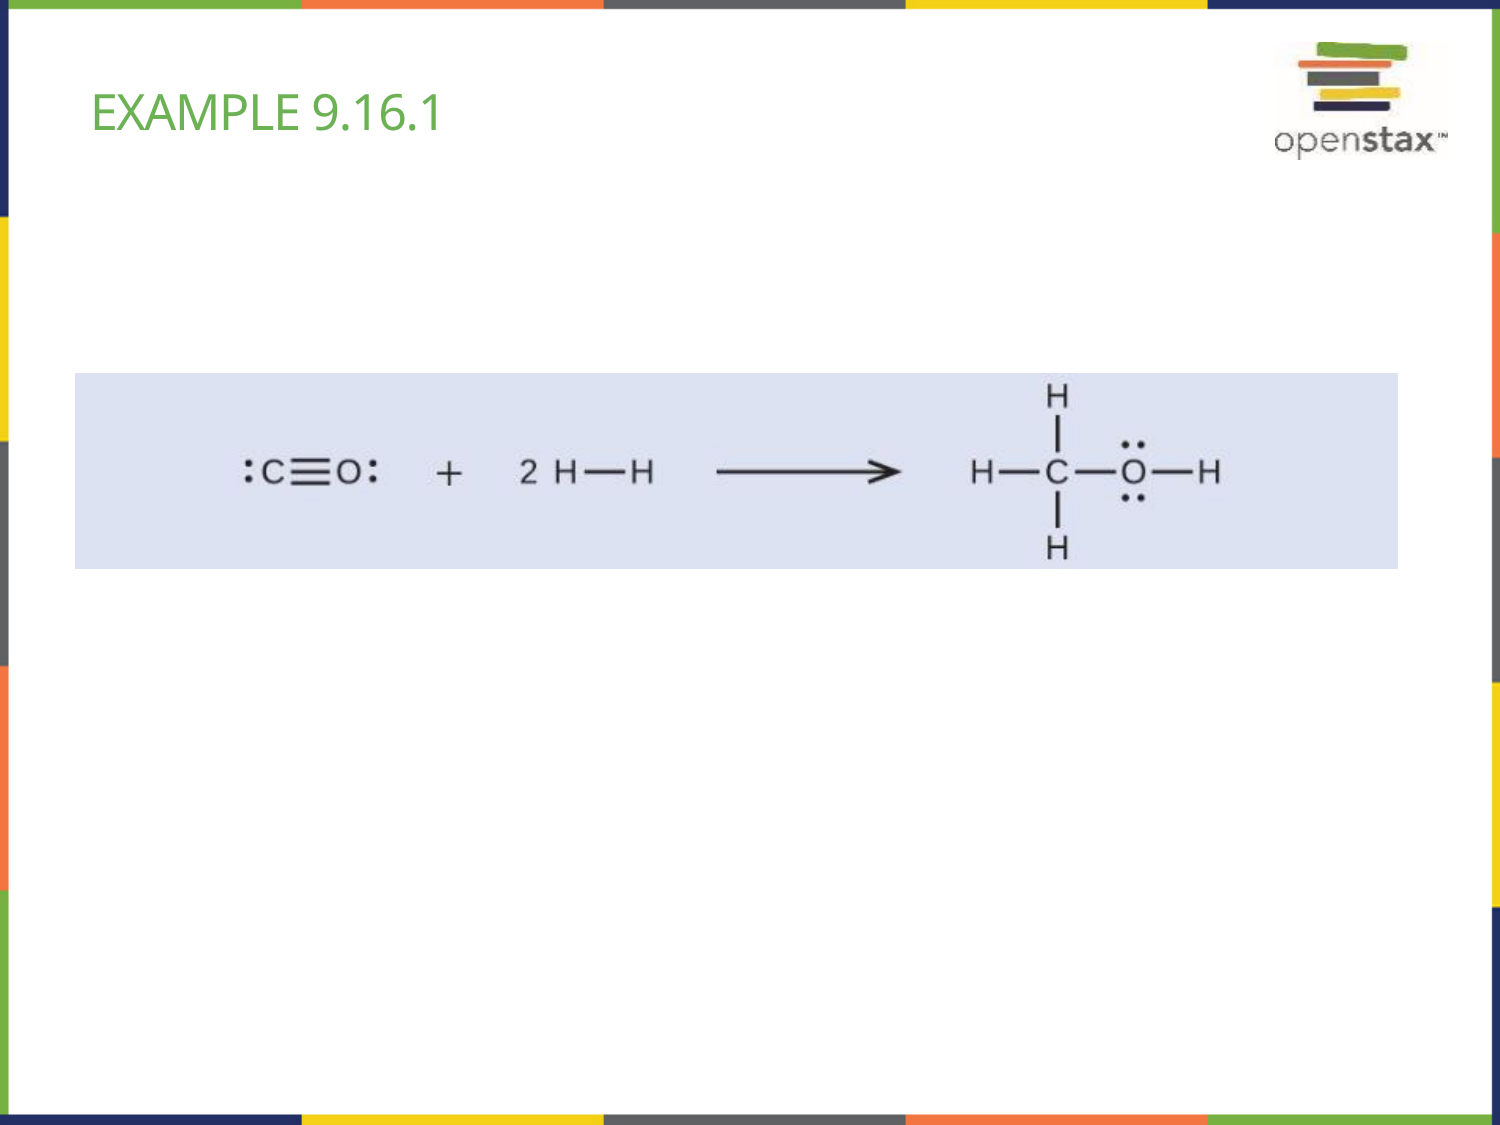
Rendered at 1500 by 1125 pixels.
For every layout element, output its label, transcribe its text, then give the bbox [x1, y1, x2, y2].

title Example 9.16.1 [75, 39, 1398, 148]
picture [0, 0, 1500, 1125]
